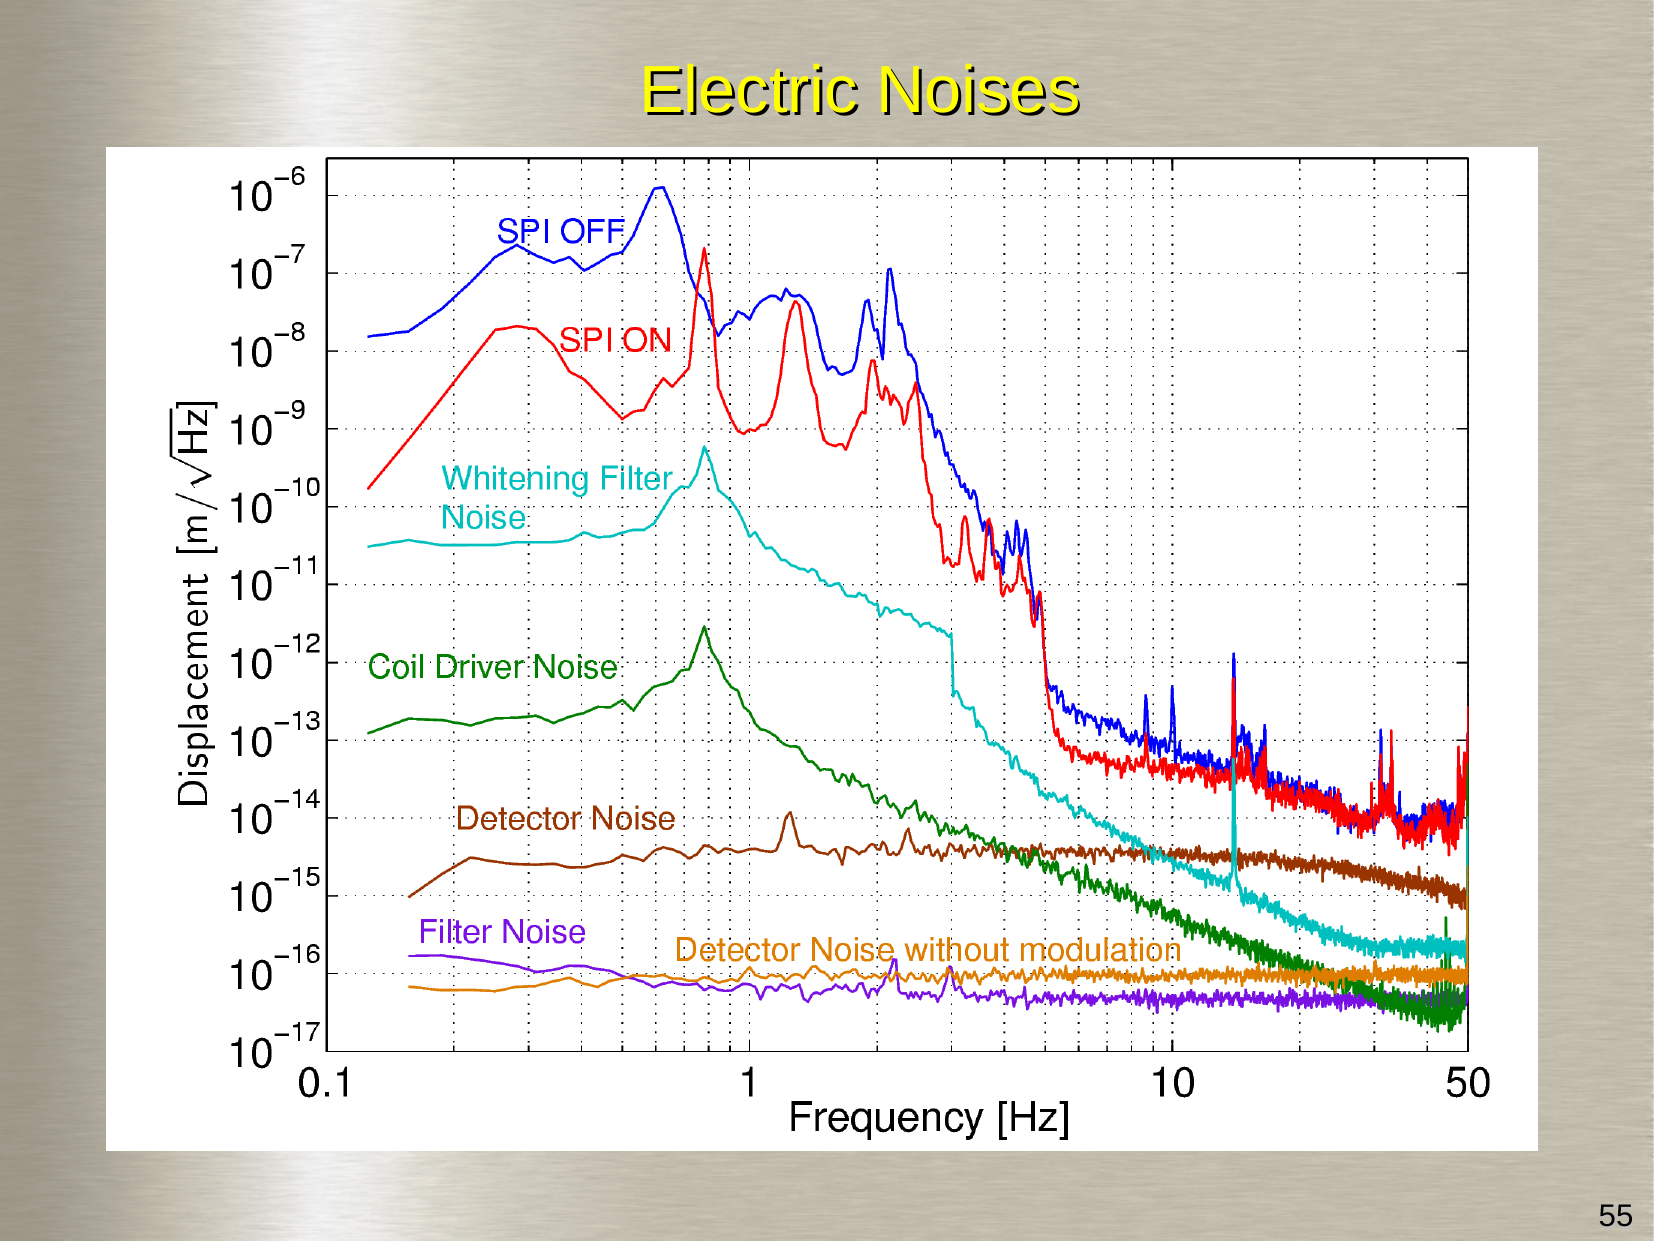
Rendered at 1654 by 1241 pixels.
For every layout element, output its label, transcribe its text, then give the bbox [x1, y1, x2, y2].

text_box Electric Noises [624, 44, 1097, 135]
picture [0, 0, 1654, 1241]
